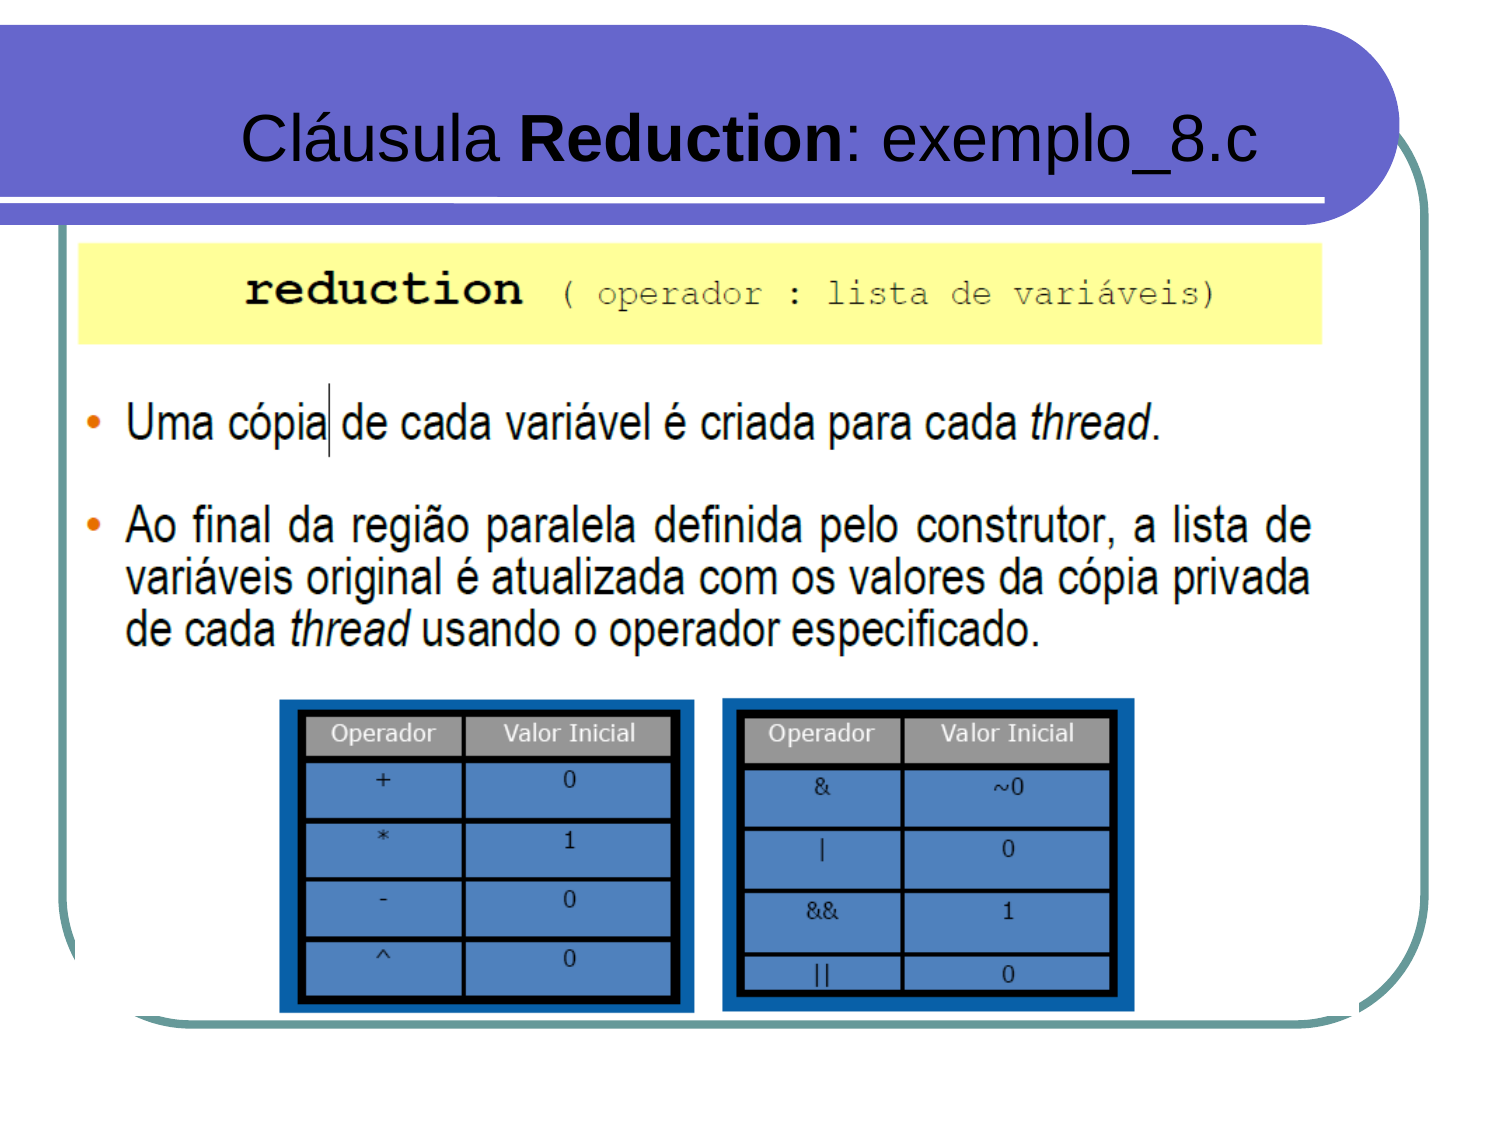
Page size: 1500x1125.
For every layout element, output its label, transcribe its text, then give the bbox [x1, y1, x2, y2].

picture [75, 232, 1359, 1016]
title Cláusula Reduction: exemplo_8.c [75, 44, 1425, 233]
